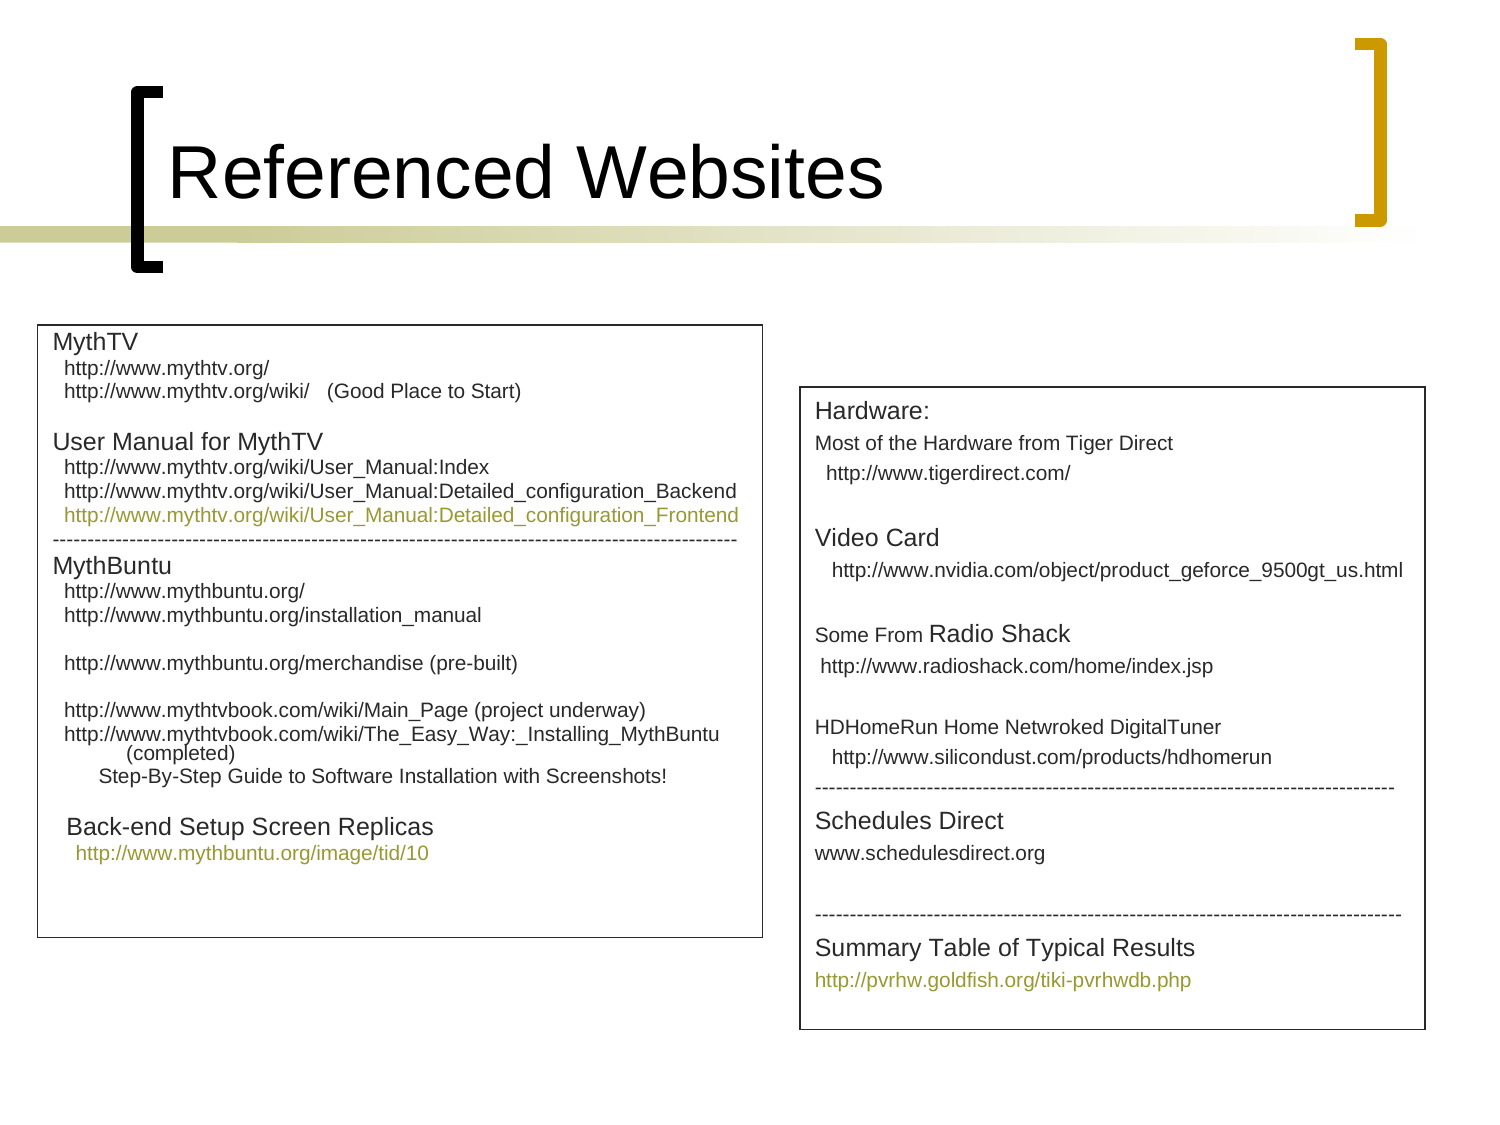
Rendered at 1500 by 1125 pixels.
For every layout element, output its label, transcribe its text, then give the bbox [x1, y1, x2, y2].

text_box Hardware: Most of the Hardware from Tiger Direct http://www.tigerdirect.com/ Video Card http://www.nvidia.com/object/product_geforce_9500gt_us.html Some From Radio Shack http://www.radioshack.com/home/index.jsp HDHomeRun Home Netwroked DigitalTuner http://www.silicondust.com/products/hdhomerun ----------------------------------------------------------------------------------- Schedules Direct www.schedulesdirect.org ------------------------------------------------------------------------------------ Summary Table of Typical Results http://pvrhw.goldfish.org/tiki-pvrhwdb.php [799, 386, 1426, 1030]
title Referenced Websites [152, 112, 1328, 223]
list MythTV http://www.mythtv.org/ http://www.mythtv.org/wiki/ (Good Place to Start) User Manual for MythTV http://www.mythtv.org/wiki/User_Manual:Index http://www.mythtv.org/wiki/User_Manual:Detailed_configuration_Backend http://www.mythtv.org/wiki/User_Manual:Detailed_configuration_Frontend -------------------------------------------------------------------------------------------------- MythBuntu http://www.mythbuntu.org/ http://www.mythbuntu.org/installation_manual http://www.mythbuntu.org/merchandise (pre-built) http://www.mythtvbook.com/wiki/Main_Page (project underway) http://www.mythtvbook.com/wiki/The_Easy_Way:_Installing_MythBuntu (completed) Step-By-Step Guide to Software Installation with Screenshots! Back-end Setup Screen Replicas http://www.mythbuntu.org/image/tid/10 [37, 324, 763, 938]
